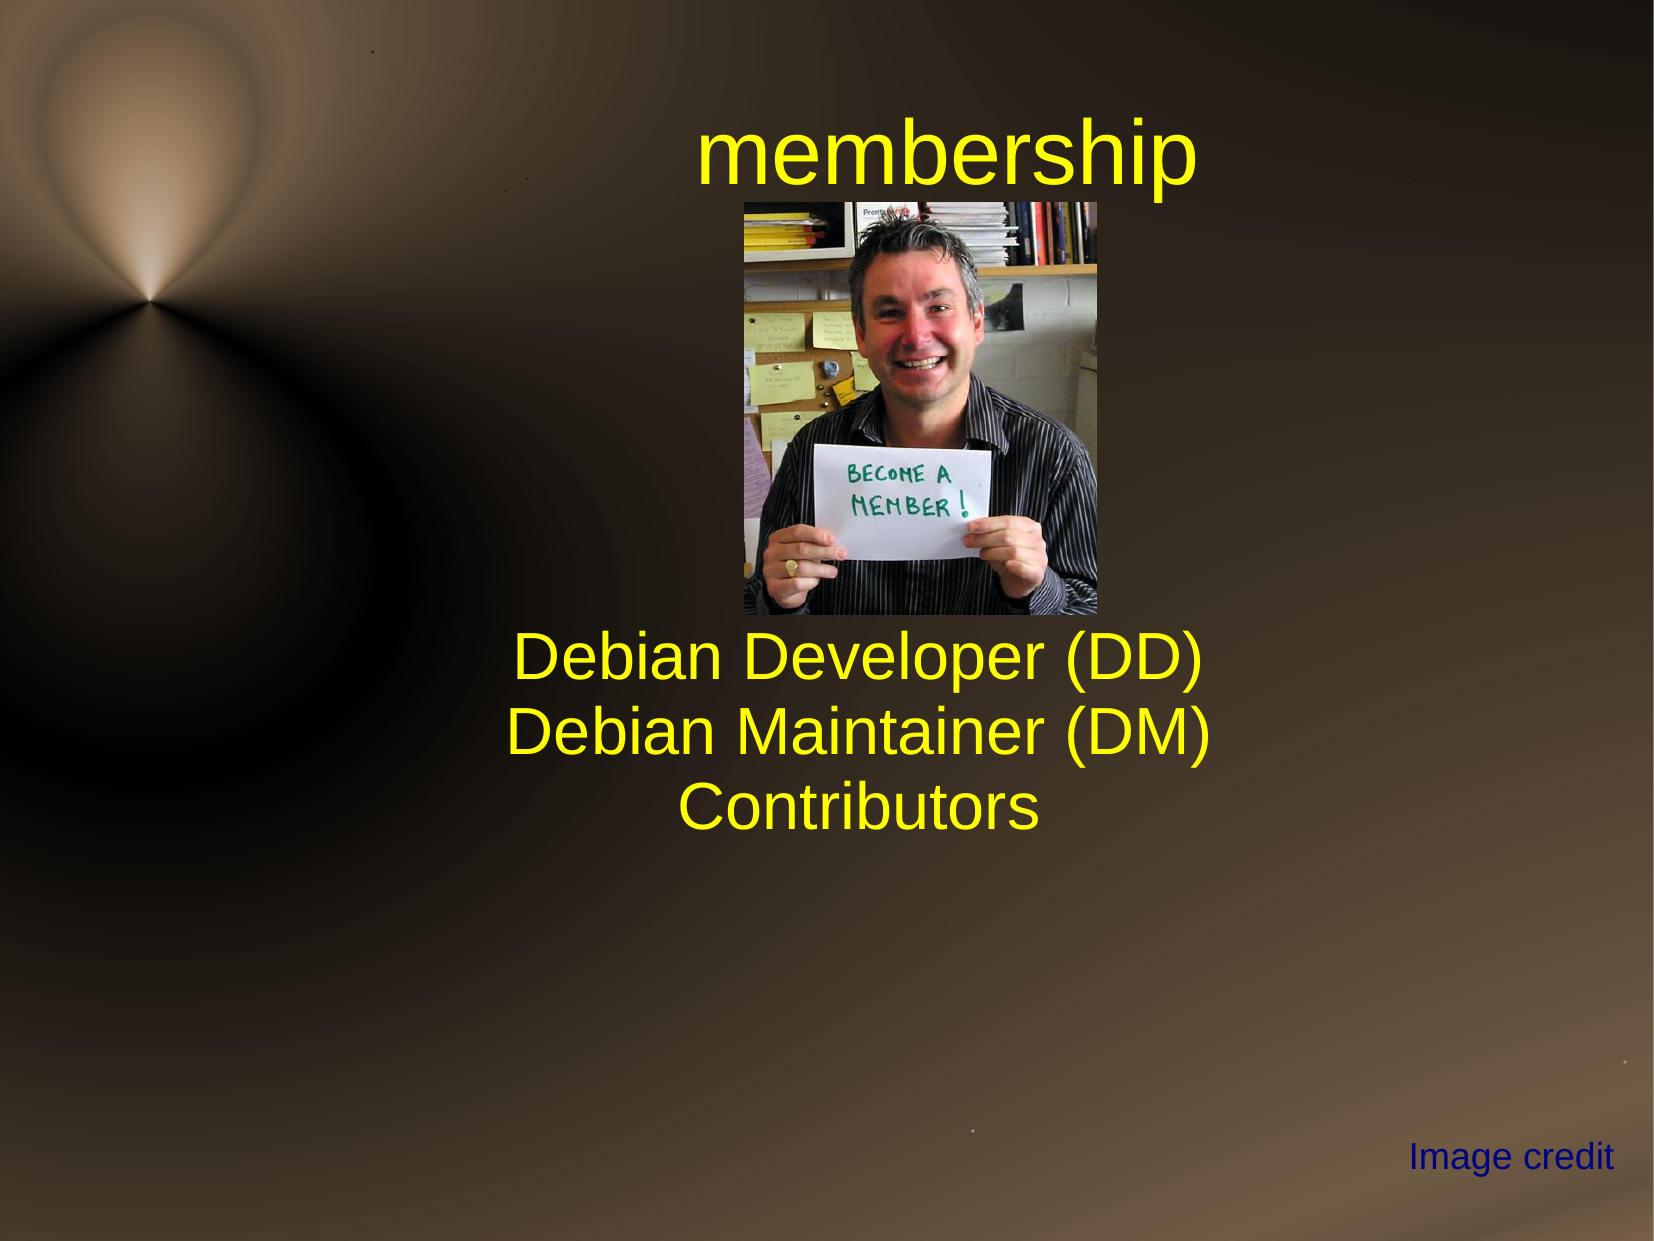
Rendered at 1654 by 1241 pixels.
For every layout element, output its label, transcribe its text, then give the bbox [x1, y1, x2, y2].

title membership [324, 56, 1571, 250]
text_box Image credit [1393, 1127, 1630, 1185]
subtitle Debian Developer (DD) Debian Maintainer (DM) Contributors [147, 361, 1571, 1102]
picture [0, 0, 1654, 1241]
